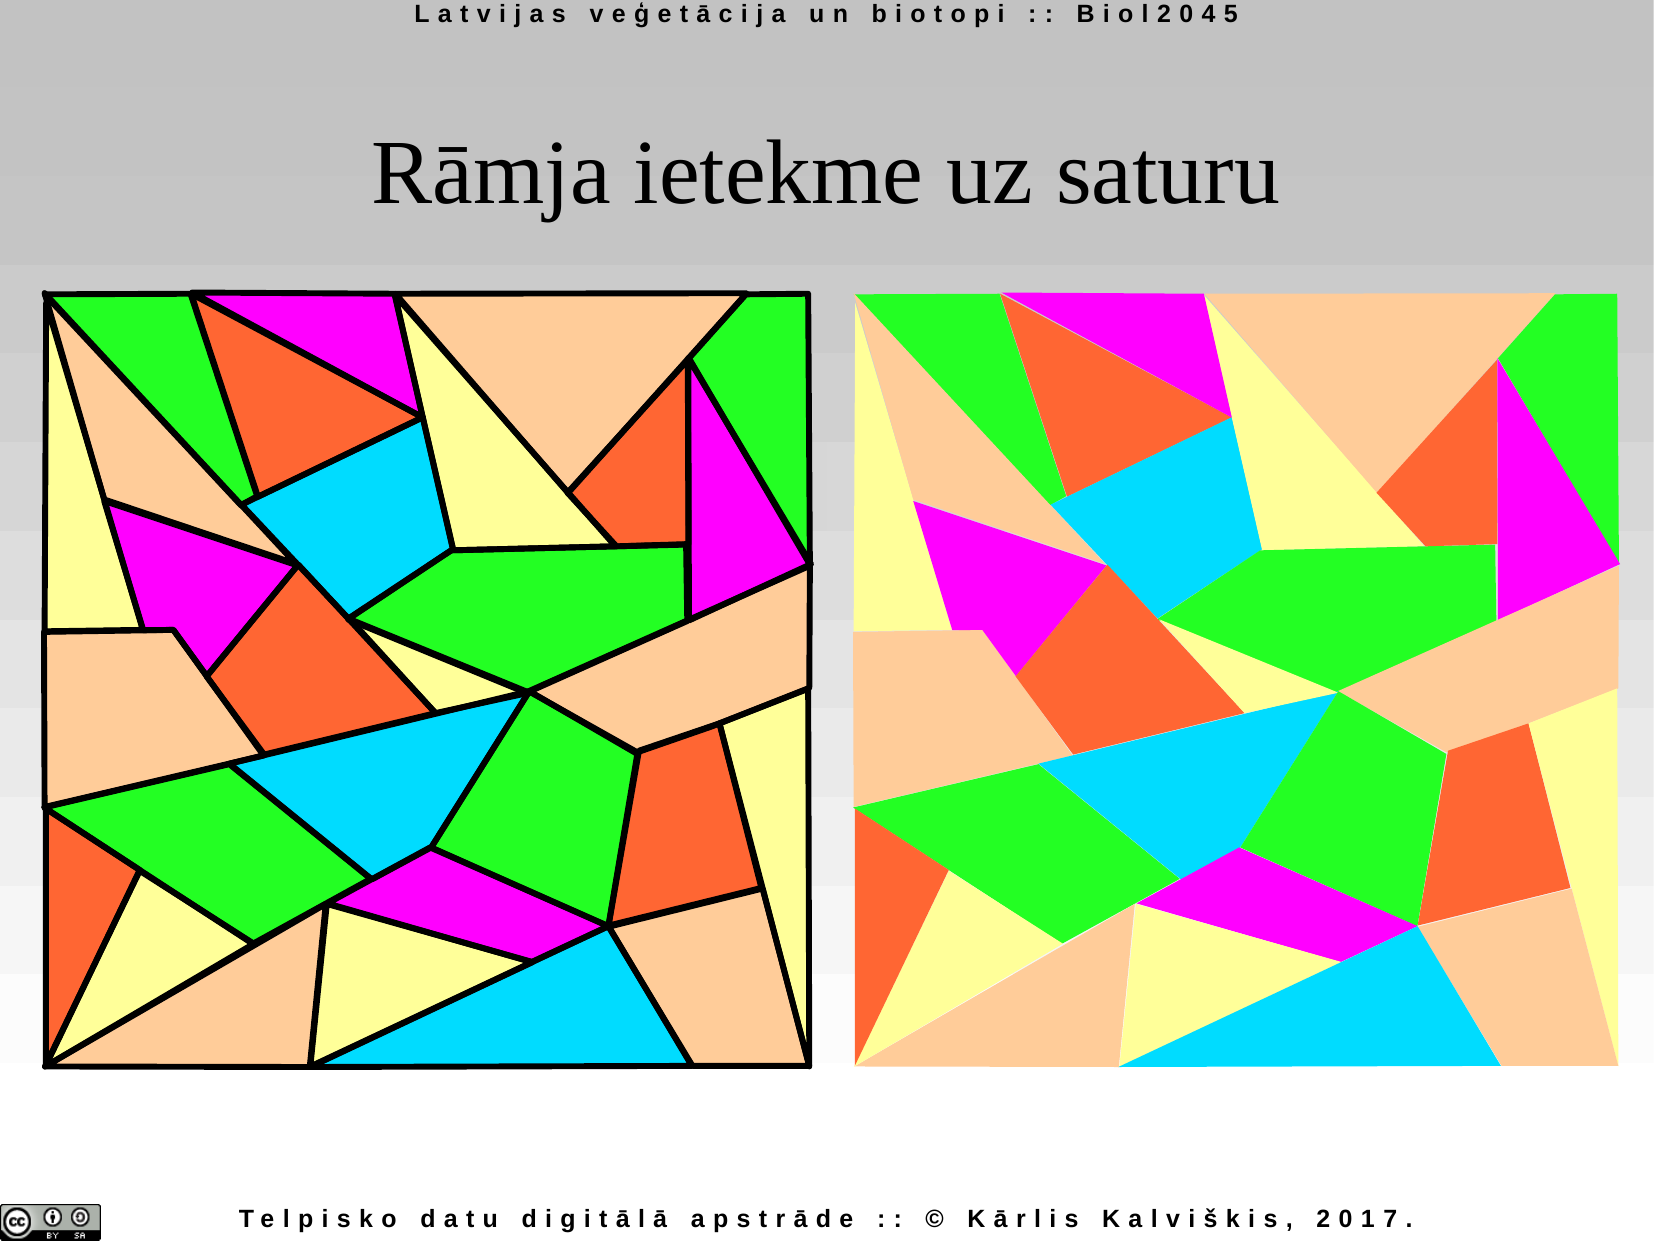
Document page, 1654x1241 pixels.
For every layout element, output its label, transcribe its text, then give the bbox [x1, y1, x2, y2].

text_box [207, 296, 417, 410]
text_box [54, 876, 246, 1057]
text_box [357, 548, 684, 688]
text_box [402, 309, 607, 547]
text_box [211, 571, 428, 750]
text_box [538, 572, 806, 748]
text_box [54, 768, 364, 939]
text_box [197, 301, 414, 492]
text_box [437, 696, 633, 921]
text_box [53, 309, 283, 556]
text_box [314, 909, 521, 1061]
text_box [55, 297, 253, 500]
text_box [694, 297, 806, 548]
text_box [692, 372, 804, 614]
title Rāmja ietekme uz saturu [29, 49, 1625, 296]
text_box [366, 631, 513, 709]
text_box [48, 330, 138, 628]
text_box [615, 893, 804, 1062]
text_box [47, 633, 257, 802]
text_box [326, 931, 685, 1064]
text_box [403, 297, 738, 486]
text_box [724, 694, 806, 1038]
text_box [853, 292, 1621, 1068]
text_box [110, 507, 291, 669]
text_box [59, 911, 321, 1064]
text_box [248, 423, 449, 613]
text_box [49, 815, 135, 1049]
text_box [237, 699, 520, 875]
text_box [337, 852, 599, 958]
picture [0, 0, 1654, 1241]
text_box [613, 728, 757, 921]
text_box [573, 370, 685, 543]
